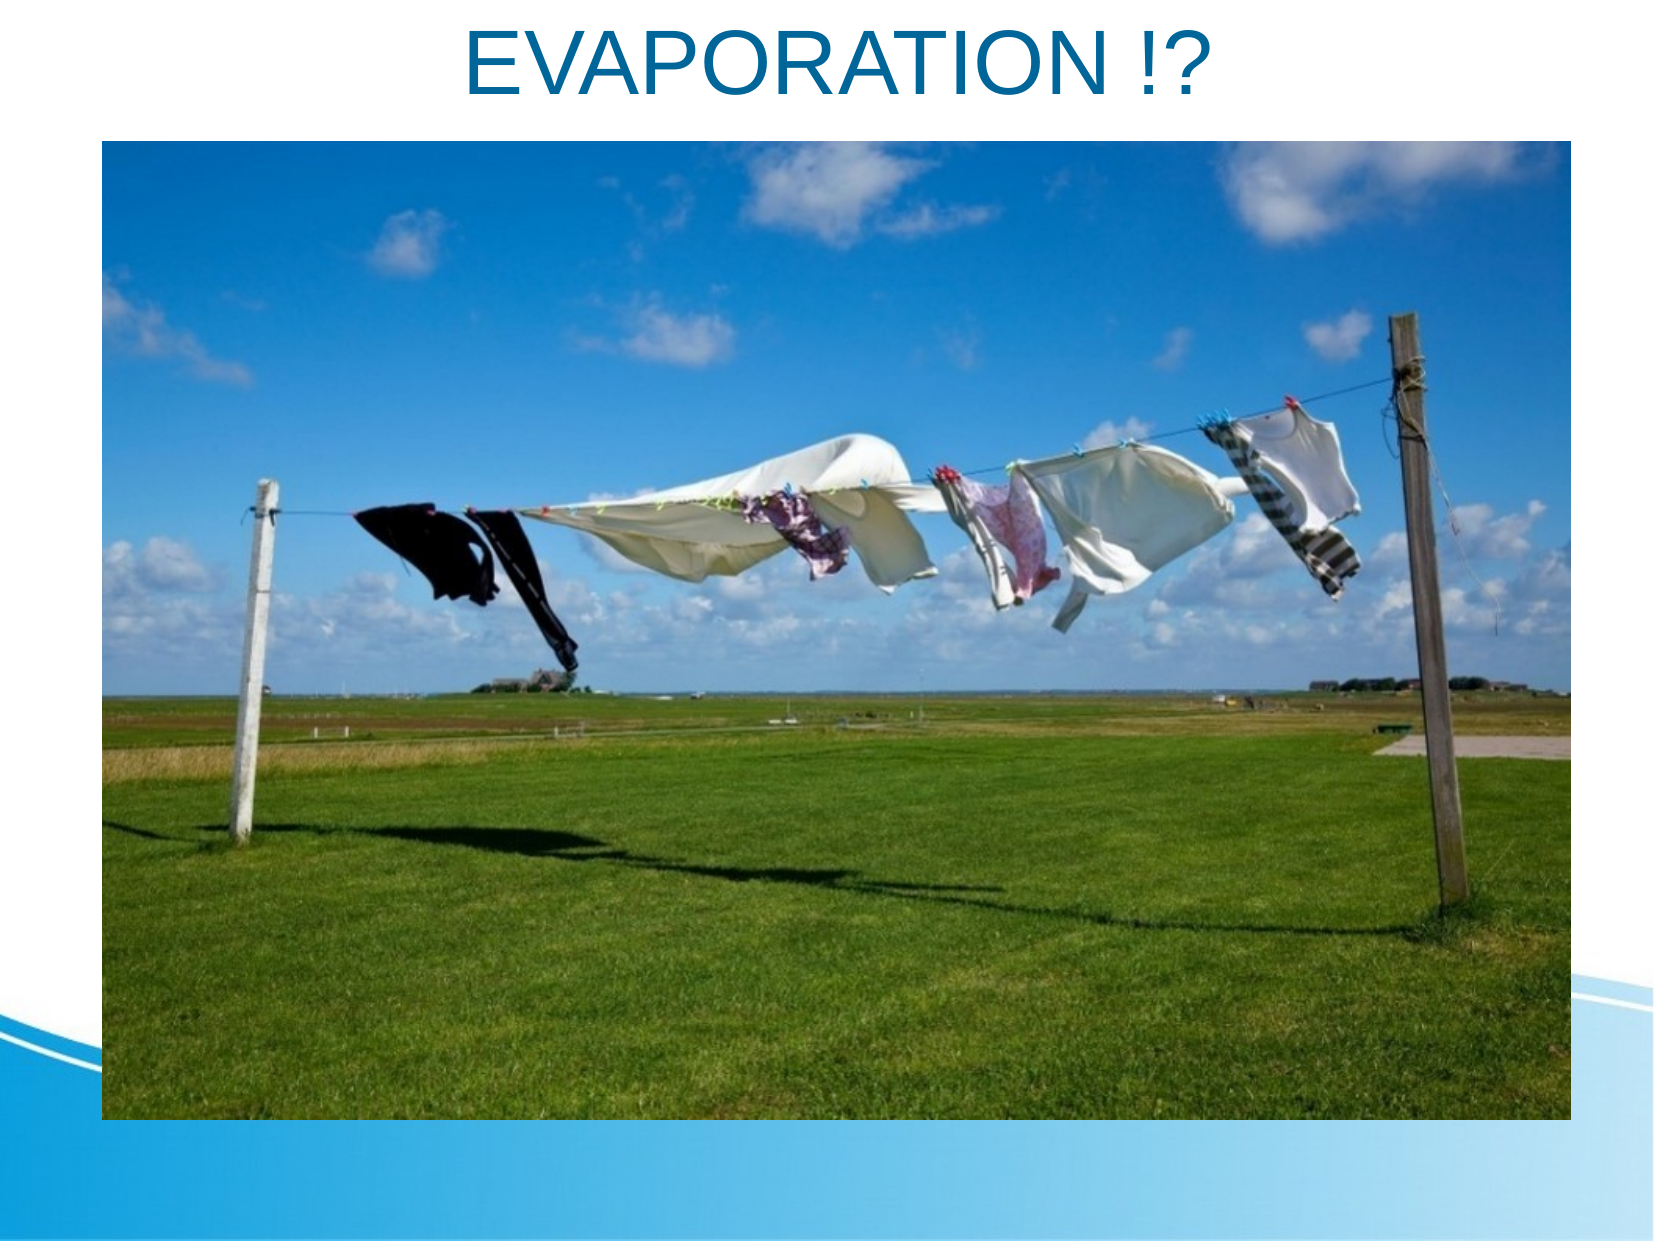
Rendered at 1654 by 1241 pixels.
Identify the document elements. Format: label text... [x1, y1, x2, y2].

picture [0, 141, 1654, 1241]
title EVAPORATION !? [330, 11, 1347, 141]
